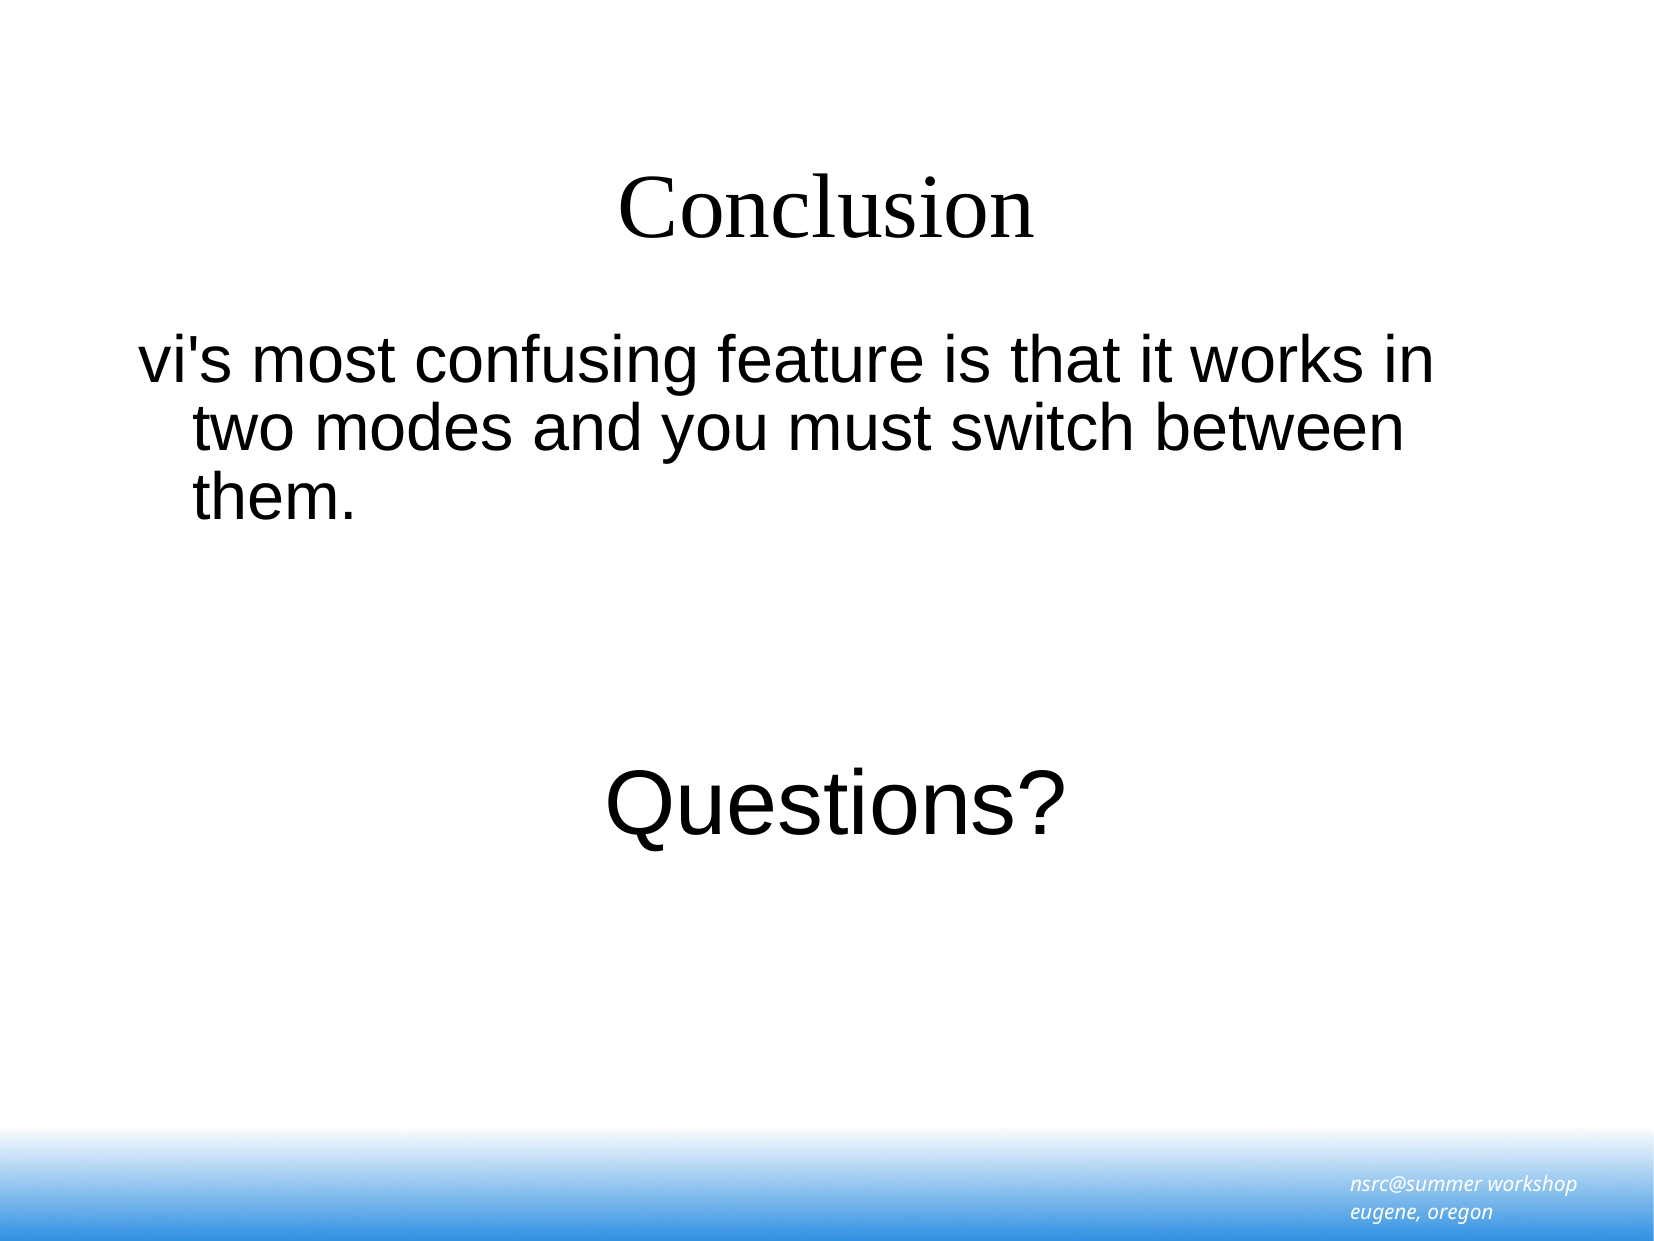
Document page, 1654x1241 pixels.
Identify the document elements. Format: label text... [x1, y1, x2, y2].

picture [0, 1124, 1654, 1241]
list vi's most confusing feature is that it works in two modes and you must switch between them. Questions? [121, 327, 1534, 1117]
title Conclusion [121, 102, 1534, 311]
